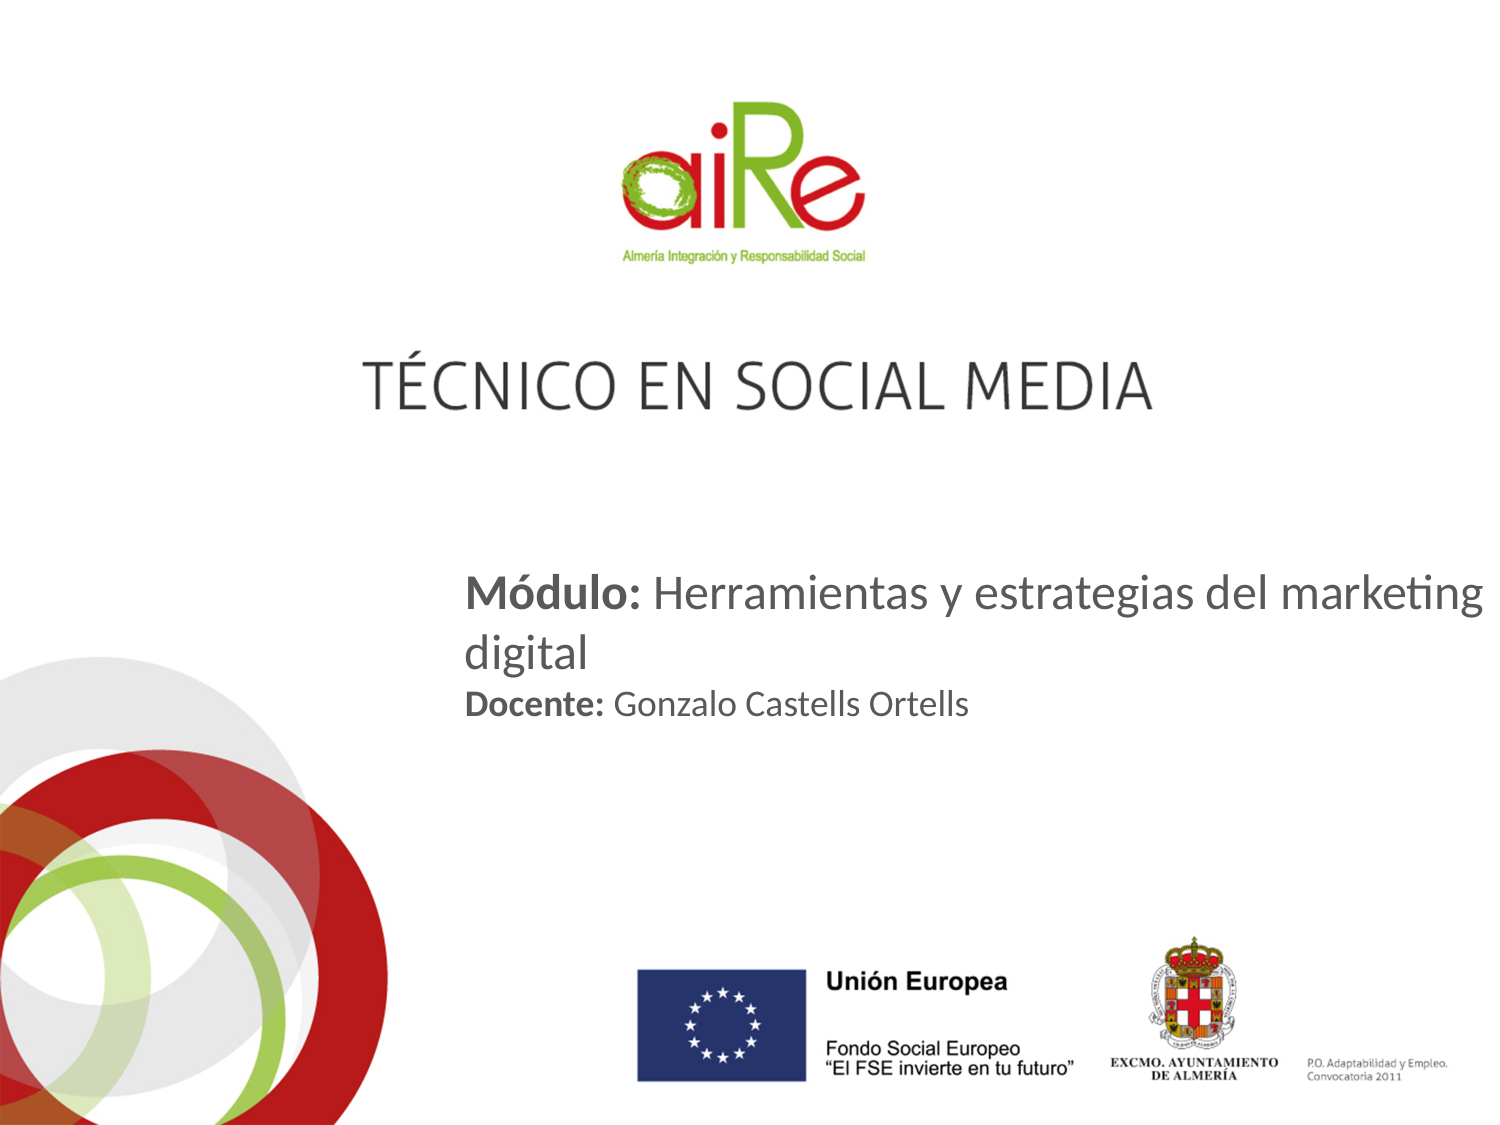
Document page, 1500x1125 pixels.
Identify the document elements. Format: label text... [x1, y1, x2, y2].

picture [0, 0, 1500, 1125]
subtitle Módulo: Herramientas y estrategias del marketing digital Docente: Gonzalo Castells Ortells [450, 551, 1500, 840]
